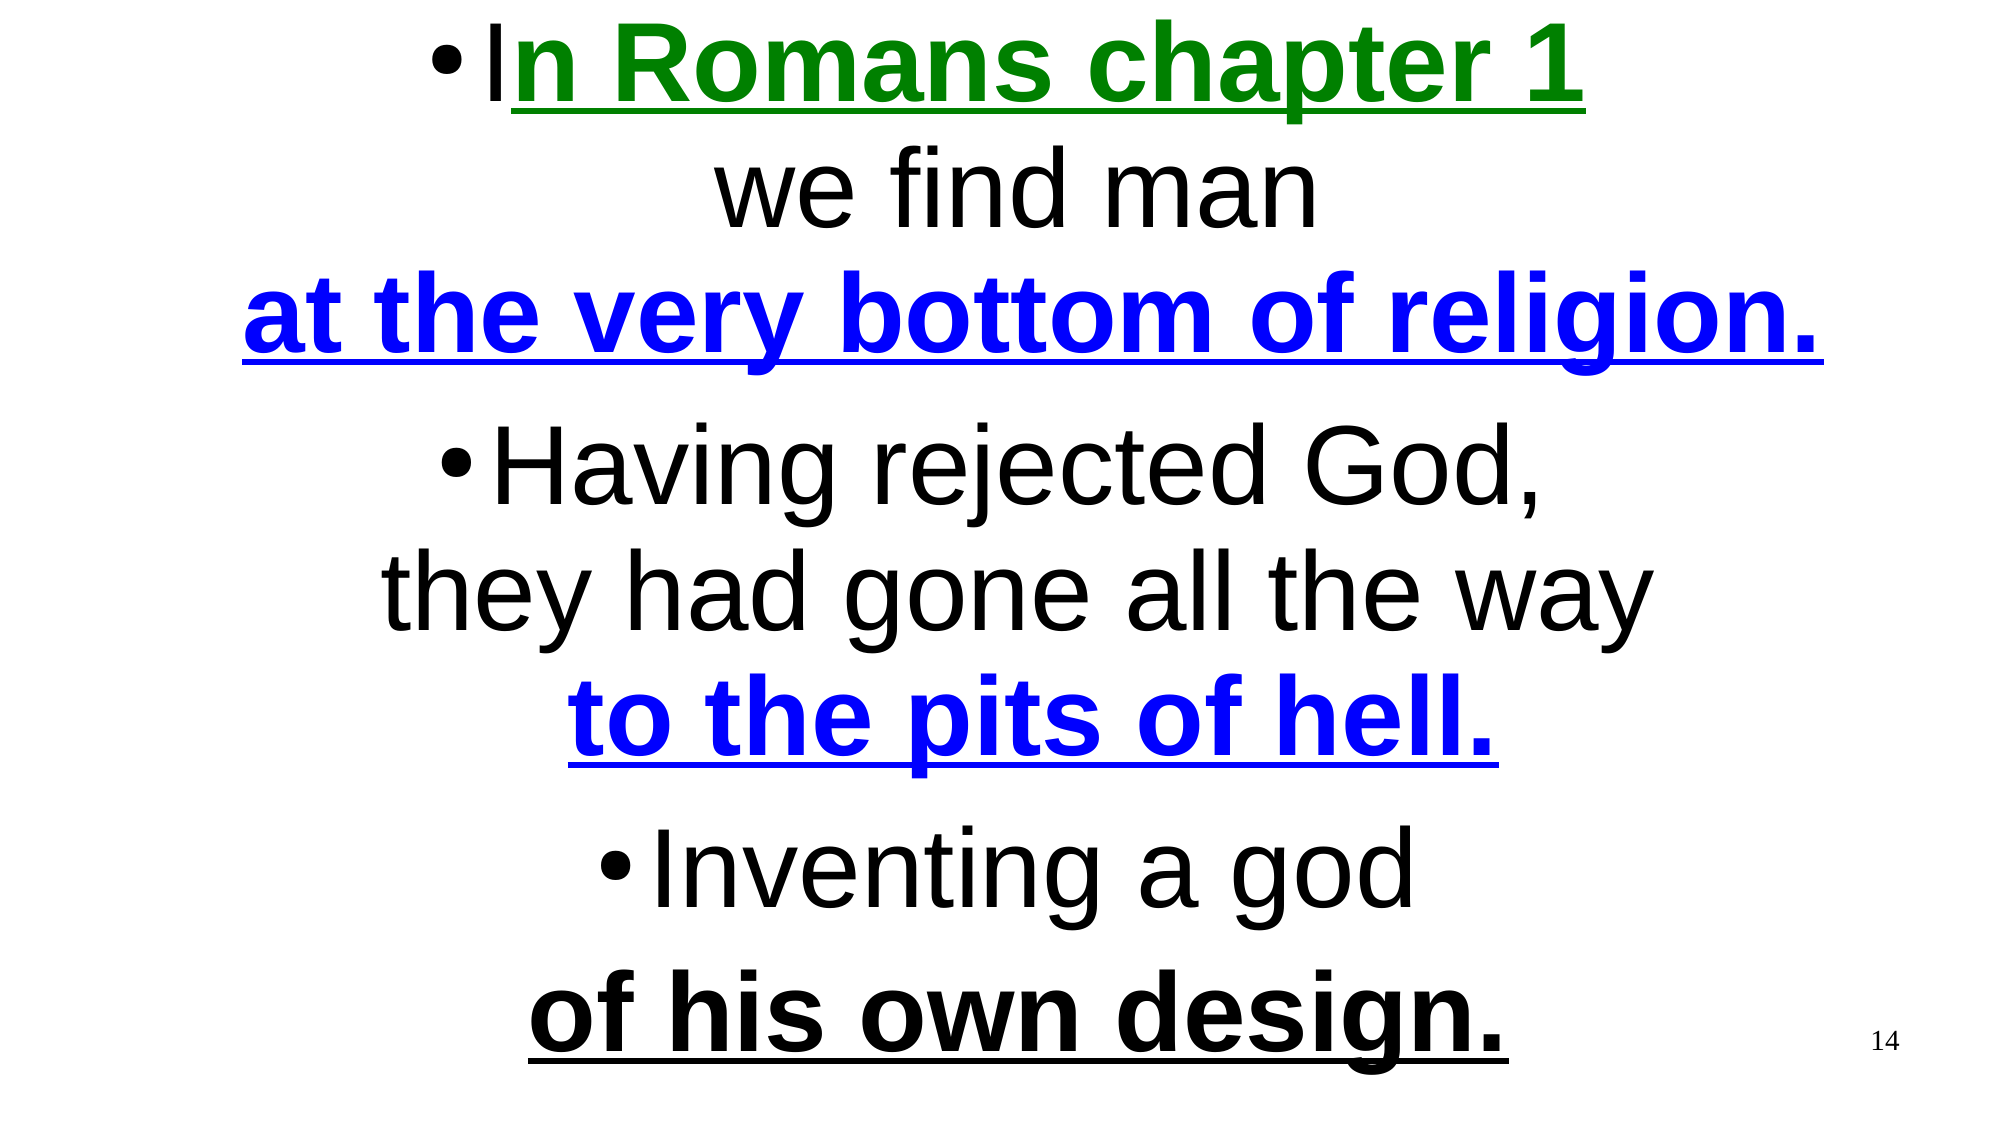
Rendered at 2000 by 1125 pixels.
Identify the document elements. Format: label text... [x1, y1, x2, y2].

list In Romans chapter 1 we find man at the very bottom of religion. Having rejected God, they had gone all the way to the pits of hell. Inventing a god of his own design. [0, 0, 1996, 1123]
